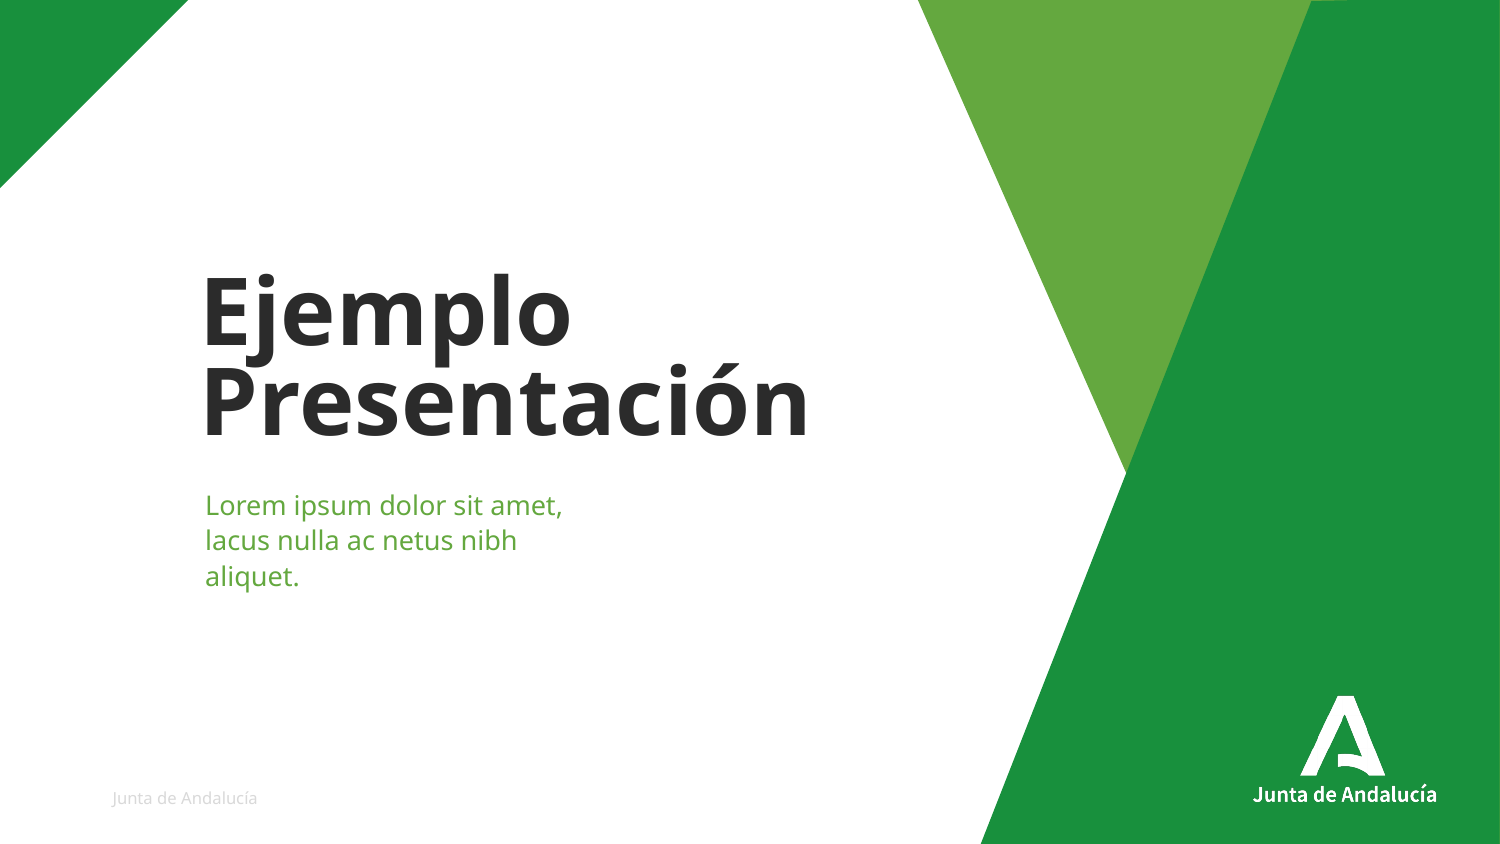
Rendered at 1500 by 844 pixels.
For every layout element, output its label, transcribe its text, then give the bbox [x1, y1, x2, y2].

text_box Ejemplo Presentación [188, 267, 1075, 480]
text_box Lorem ipsum dolor sit amet, lacus nulla ac netus nibh aliquet. [194, 479, 609, 547]
text_box [0, 0, 189, 189]
text_box [917, 0, 1500, 844]
picture [1244, 650, 1441, 844]
